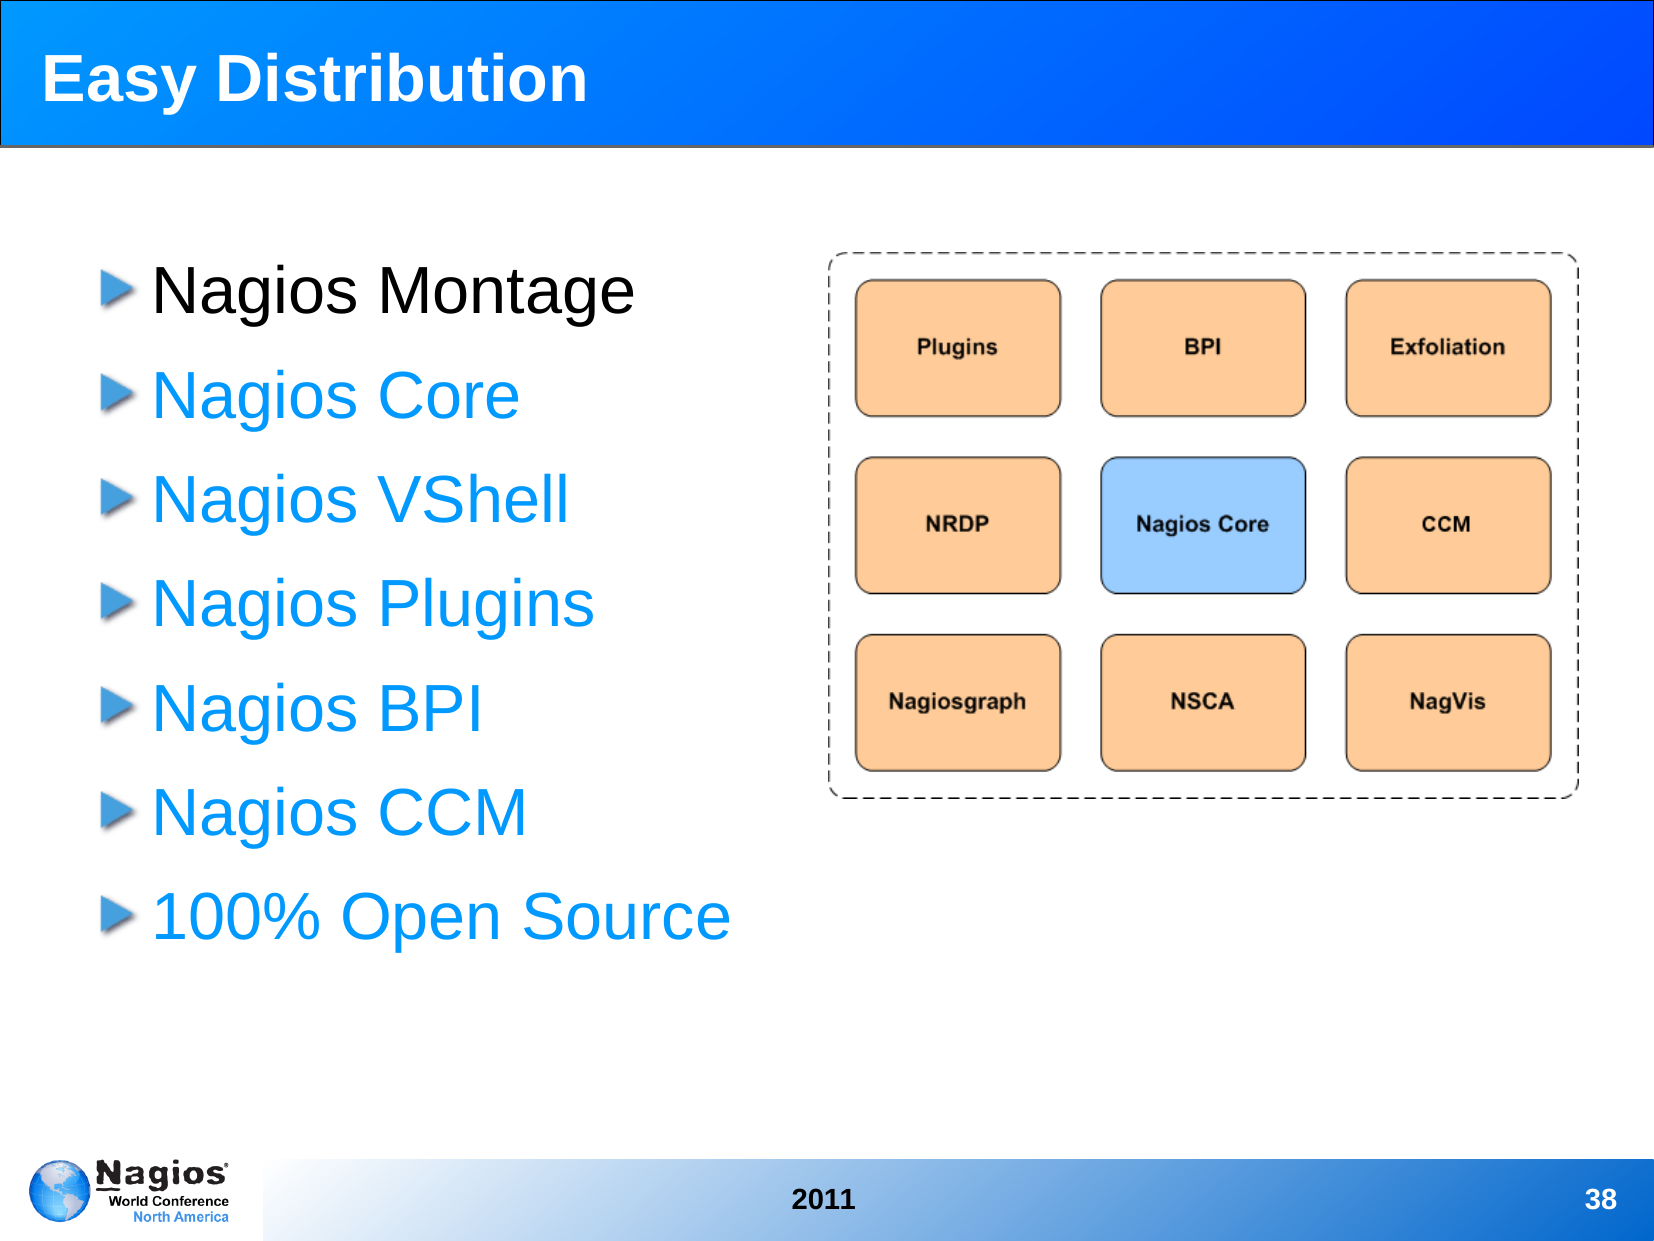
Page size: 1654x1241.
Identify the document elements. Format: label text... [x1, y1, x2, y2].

title Easy Distribution [41, 36, 1248, 120]
picture [828, 252, 1579, 800]
picture [29, 1159, 229, 1235]
list Nagios Montage Nagios Core Nagios VShell Nagios Plugins Nagios BPI Nagios CCM 100% Open Source [80, 253, 1569, 1058]
